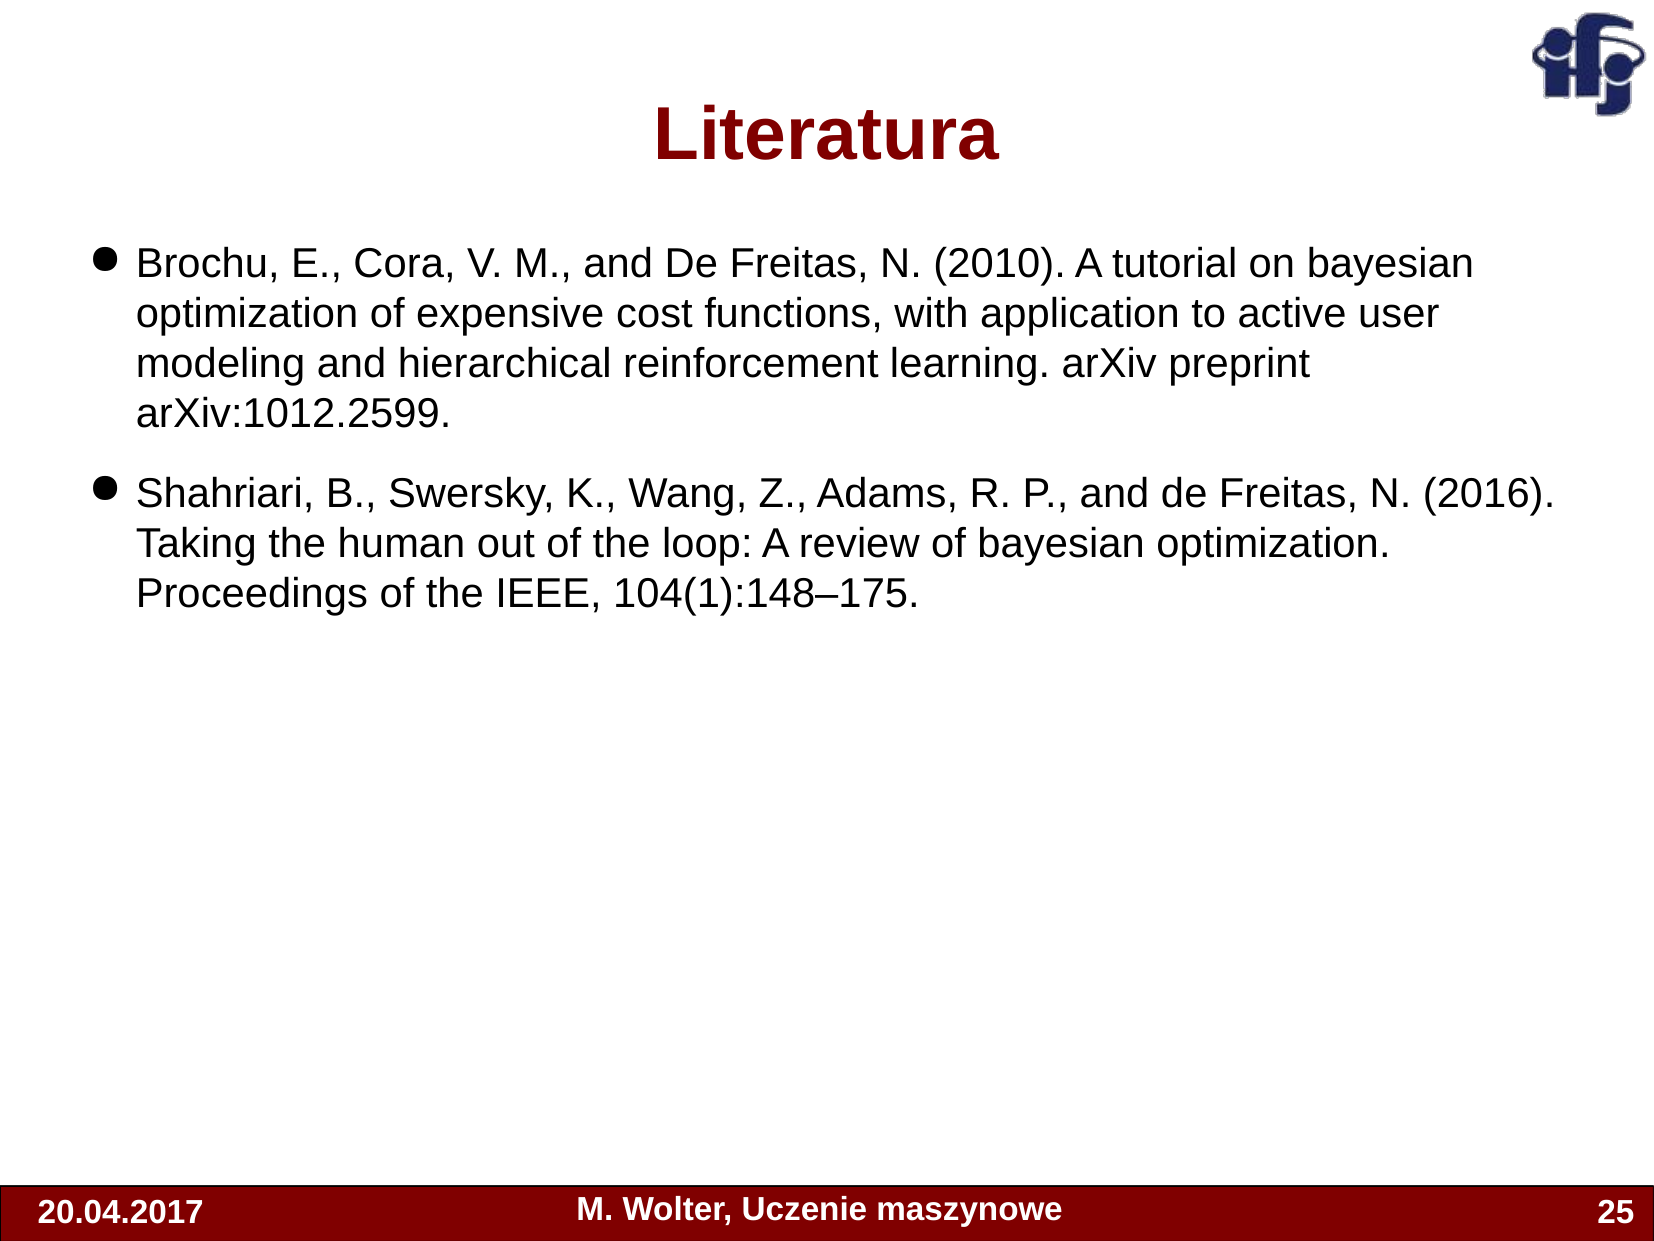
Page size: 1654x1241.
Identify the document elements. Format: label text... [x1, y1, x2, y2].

list Brochu, E., Cora, V. M., and De Freitas, N. (2010). A tutorial on bayesian optimization of expensive cost functions, with application to active user modeling and hierarchical reinforcement learning. arXiv preprint arXiv:1012.2599. Shahriari, B., Swersky, K., Wang, Z., Adams, R. P., and de Freitas, N. (2016). Taking the human out of the loop: A review of bayesian optimization. Proceedings of the IEEE, 104(1):148–175. [88, 236, 1577, 1152]
picture [1525, 0, 1654, 129]
title Literatura [82, 25, 1571, 233]
